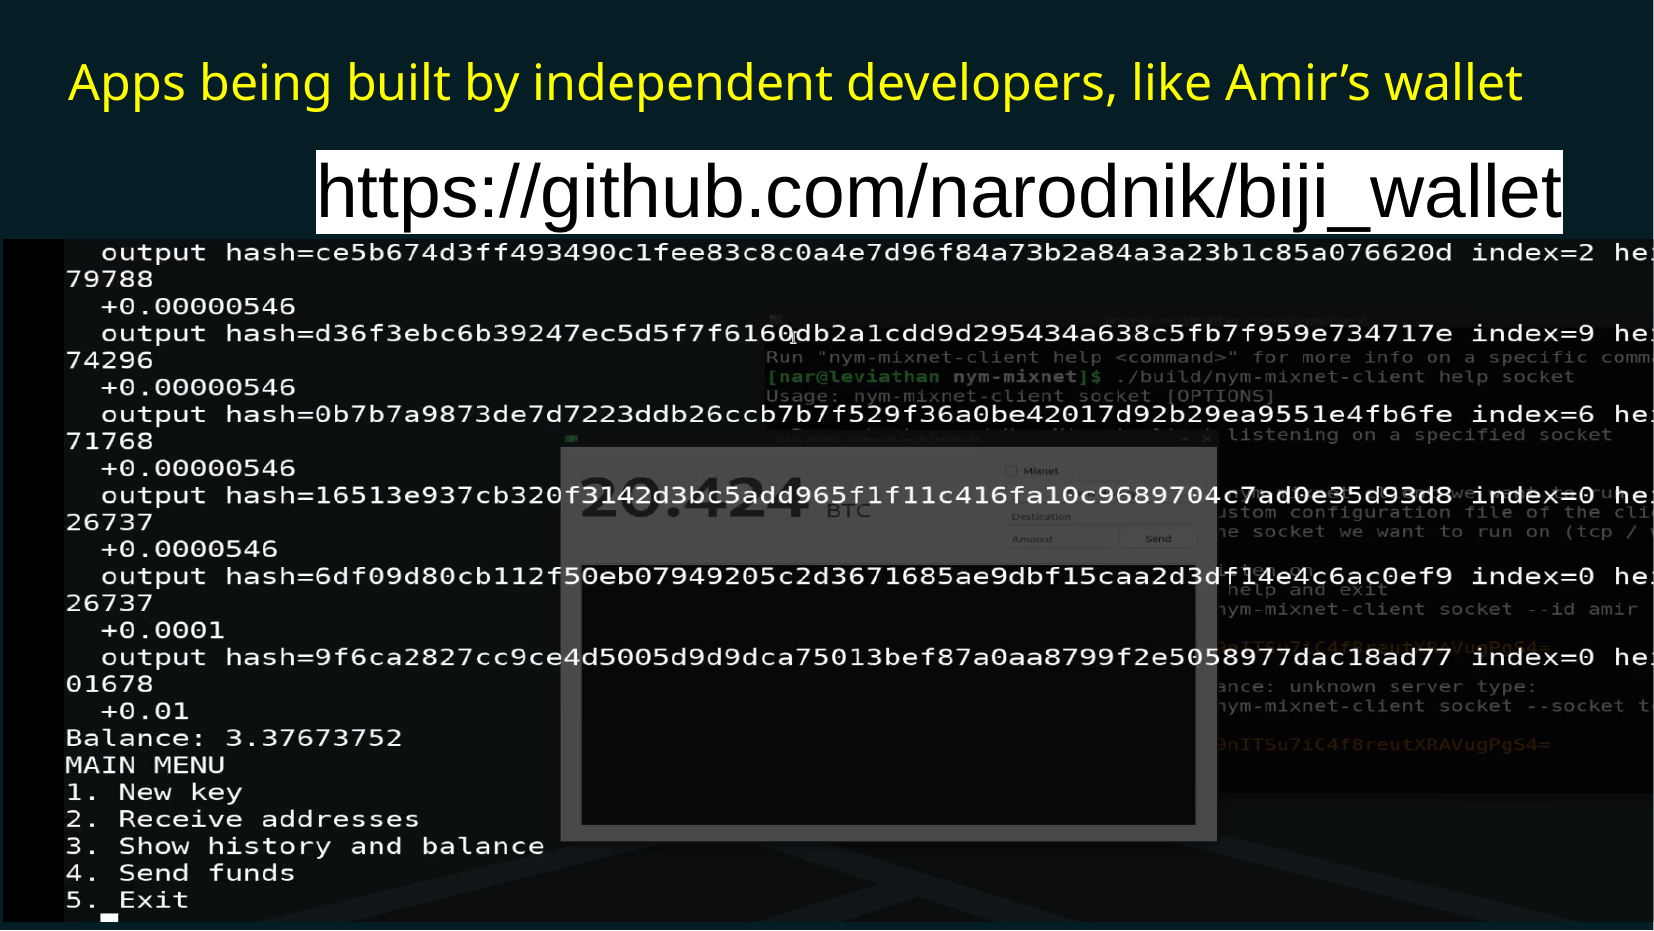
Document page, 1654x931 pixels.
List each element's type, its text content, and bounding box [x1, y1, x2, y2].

title https://github.com/narodnik/biji_wallet [301, 127, 1654, 213]
title Apps being built by independent developers, like Amir’s wallet [53, 35, 1642, 121]
picture [3, 239, 1654, 922]
